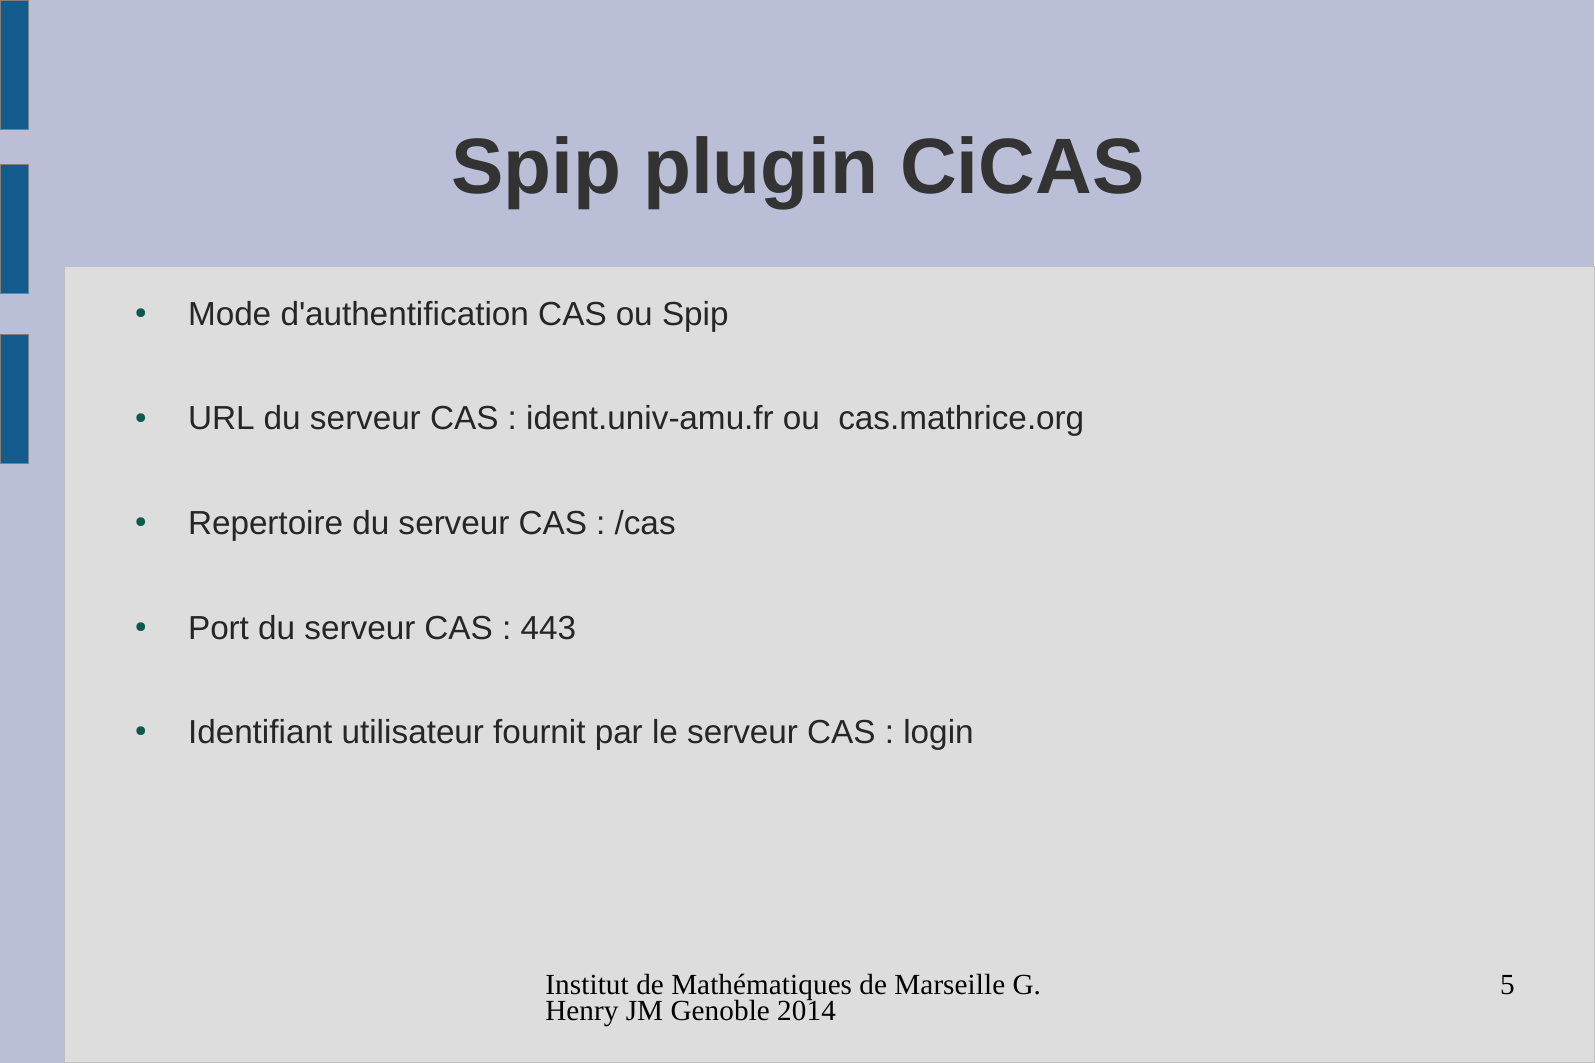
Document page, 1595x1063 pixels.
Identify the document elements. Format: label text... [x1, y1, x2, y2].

title Spip plugin CiCAS [117, 78, 1479, 256]
list Mode d'authentification CAS ou Spip URL du serveur CAS : ident.univ-amu.fr ou cas.mathrice.org Repertoire du serveur CAS : /cas Port du serveur CAS : 443 Identifiant utilisateur fournit par le serveur CAS : login [117, 295, 1479, 966]
